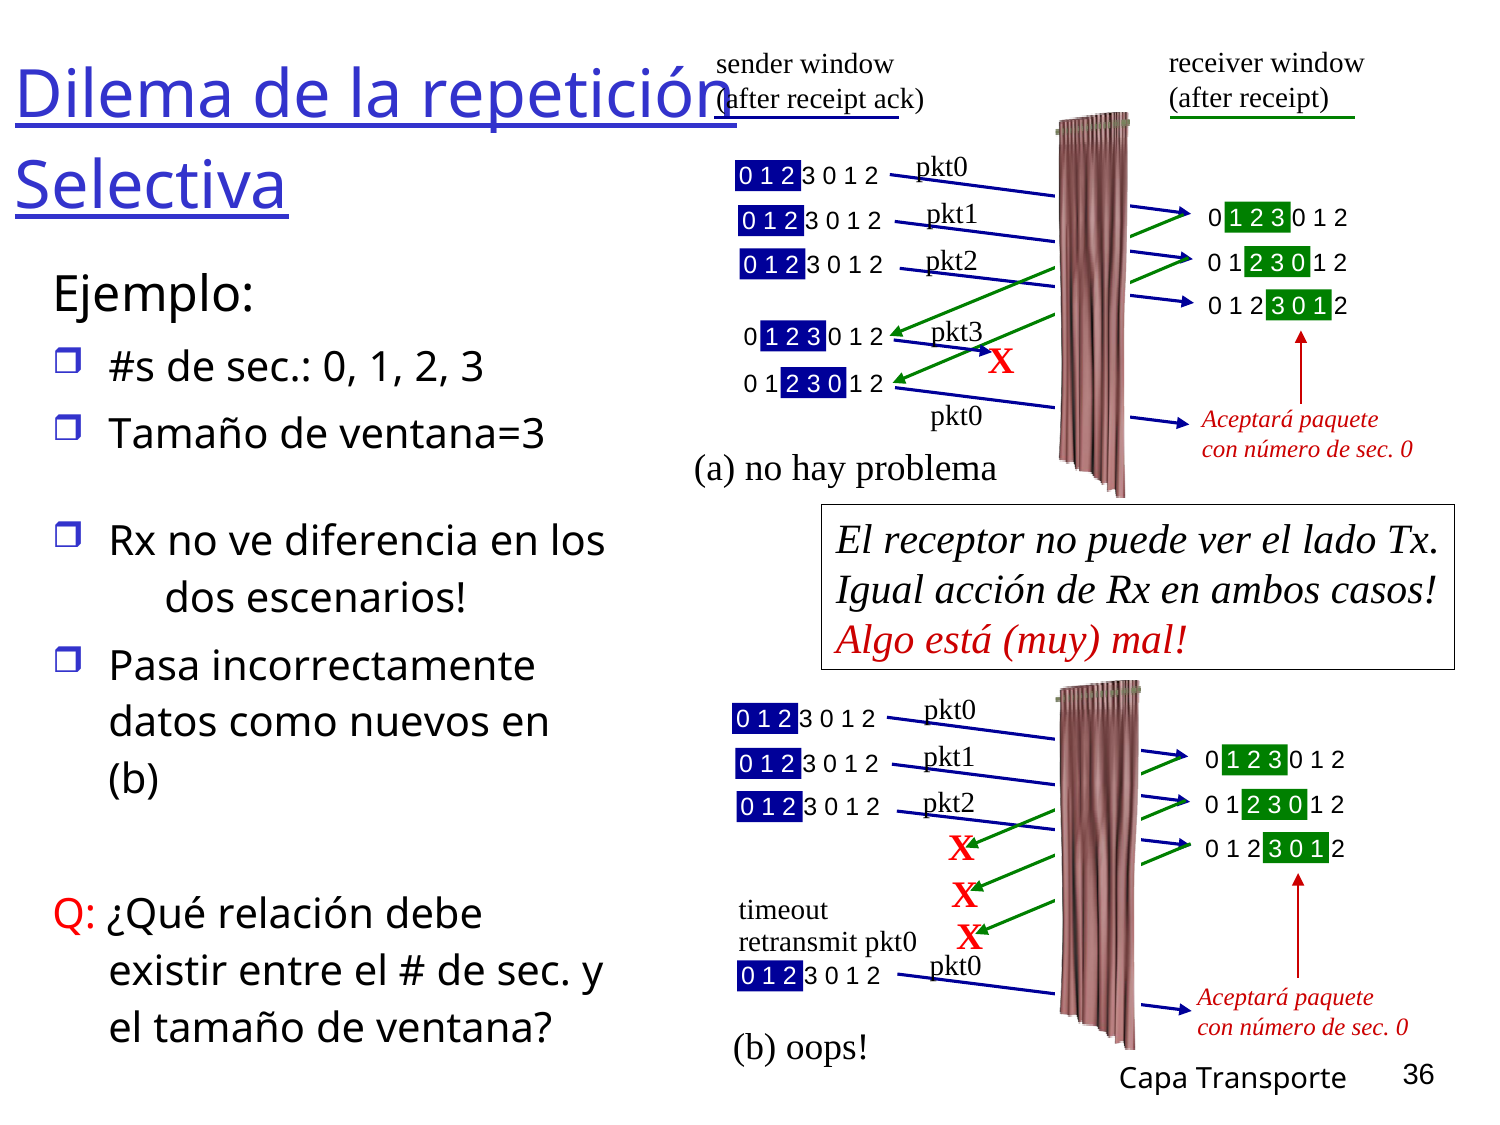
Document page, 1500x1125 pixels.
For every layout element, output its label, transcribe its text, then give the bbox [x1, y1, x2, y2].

text_box pkt0 [909, 682, 992, 733]
text_box 0 1 2 3 0 1 2 [1193, 193, 1364, 239]
text_box 0 1 2 3 0 1 2 [724, 739, 895, 786]
text_box Aceptará paquete con número de sec. 0 [1182, 972, 1424, 1048]
text_box X [941, 903, 999, 965]
text_box pkt1 [911, 186, 994, 233]
text_box 0 1 2 3 0 1 2 [729, 359, 899, 406]
text_box sender window (after receipt ack) [701, 36, 940, 123]
text_box pkt0 [914, 965, 998, 990]
text_box (b) oops! [718, 1014, 885, 1076]
text_box receiver window (after receipt) [1154, 36, 1381, 122]
text_box El receptor no puede ver el lado Tx. Igual acción de Rx en ambos casos! Algo está (muy) mal! [821, 504, 1455, 670]
list Rx no ve diferencia en los dos escenarios! Pasa incorrectamente datos como nuevos en (b)‏ Q: ¿Qué relación debe existir entre el # de sec. y el tamaño de ventana? [37, 503, 625, 1051]
text_box X [936, 862, 994, 923]
text_box 0 1 2 3 0 1 2 [721, 694, 891, 741]
text_box 0 1 2 3 0 1 2 [1193, 281, 1364, 328]
text_box 0 1 2 3 0 1 2 [726, 966, 896, 998]
text_box pkt0 [901, 139, 984, 190]
list Ejemplo: #s de sec.: 0, 1, 2, 3 Tamaño de ventana=3 [37, 249, 625, 443]
text_box pkt2 [908, 776, 991, 827]
text_box 0 1 2 3 0 1 2 [1190, 736, 1361, 782]
text_box X [933, 815, 990, 877]
text_box 0 1 2 3 0 1 2 [1192, 238, 1363, 284]
text_box pkt0 [915, 389, 998, 435]
text_box timeout retransmit pkt0 [723, 886, 933, 966]
text_box 0 1 2 3 0 1 2 [1189, 781, 1360, 827]
text_box pkt3 [916, 304, 999, 356]
text_box 0 1 2 3 0 1 2 [725, 783, 896, 829]
text_box Aceptará paquete con número de sec. 0 [1187, 395, 1429, 471]
picture [1055, 112, 1130, 498]
text_box pkt2 [910, 233, 994, 284]
text_box 0 1 2 3 0 1 2 [1190, 824, 1361, 870]
text_box 0 1 2 3 0 1 2 [724, 152, 894, 198]
text_box 0 1 2 3 0 1 2 [729, 312, 899, 359]
text_box 0 1 2 3 0 1 2 [728, 240, 899, 286]
text_box X [959, 897, 967, 903]
picture [1055, 680, 1141, 1051]
text_box pkt0 [933, 939, 941, 962]
text_box 0 1 2 3 0 1 2 [727, 197, 897, 243]
title Dilema de la repetición Selectiva [0, 0, 775, 276]
text_box pkt1 [908, 729, 991, 776]
text_box (a) no hay problema [679, 435, 1013, 496]
text_box X [972, 328, 1030, 389]
